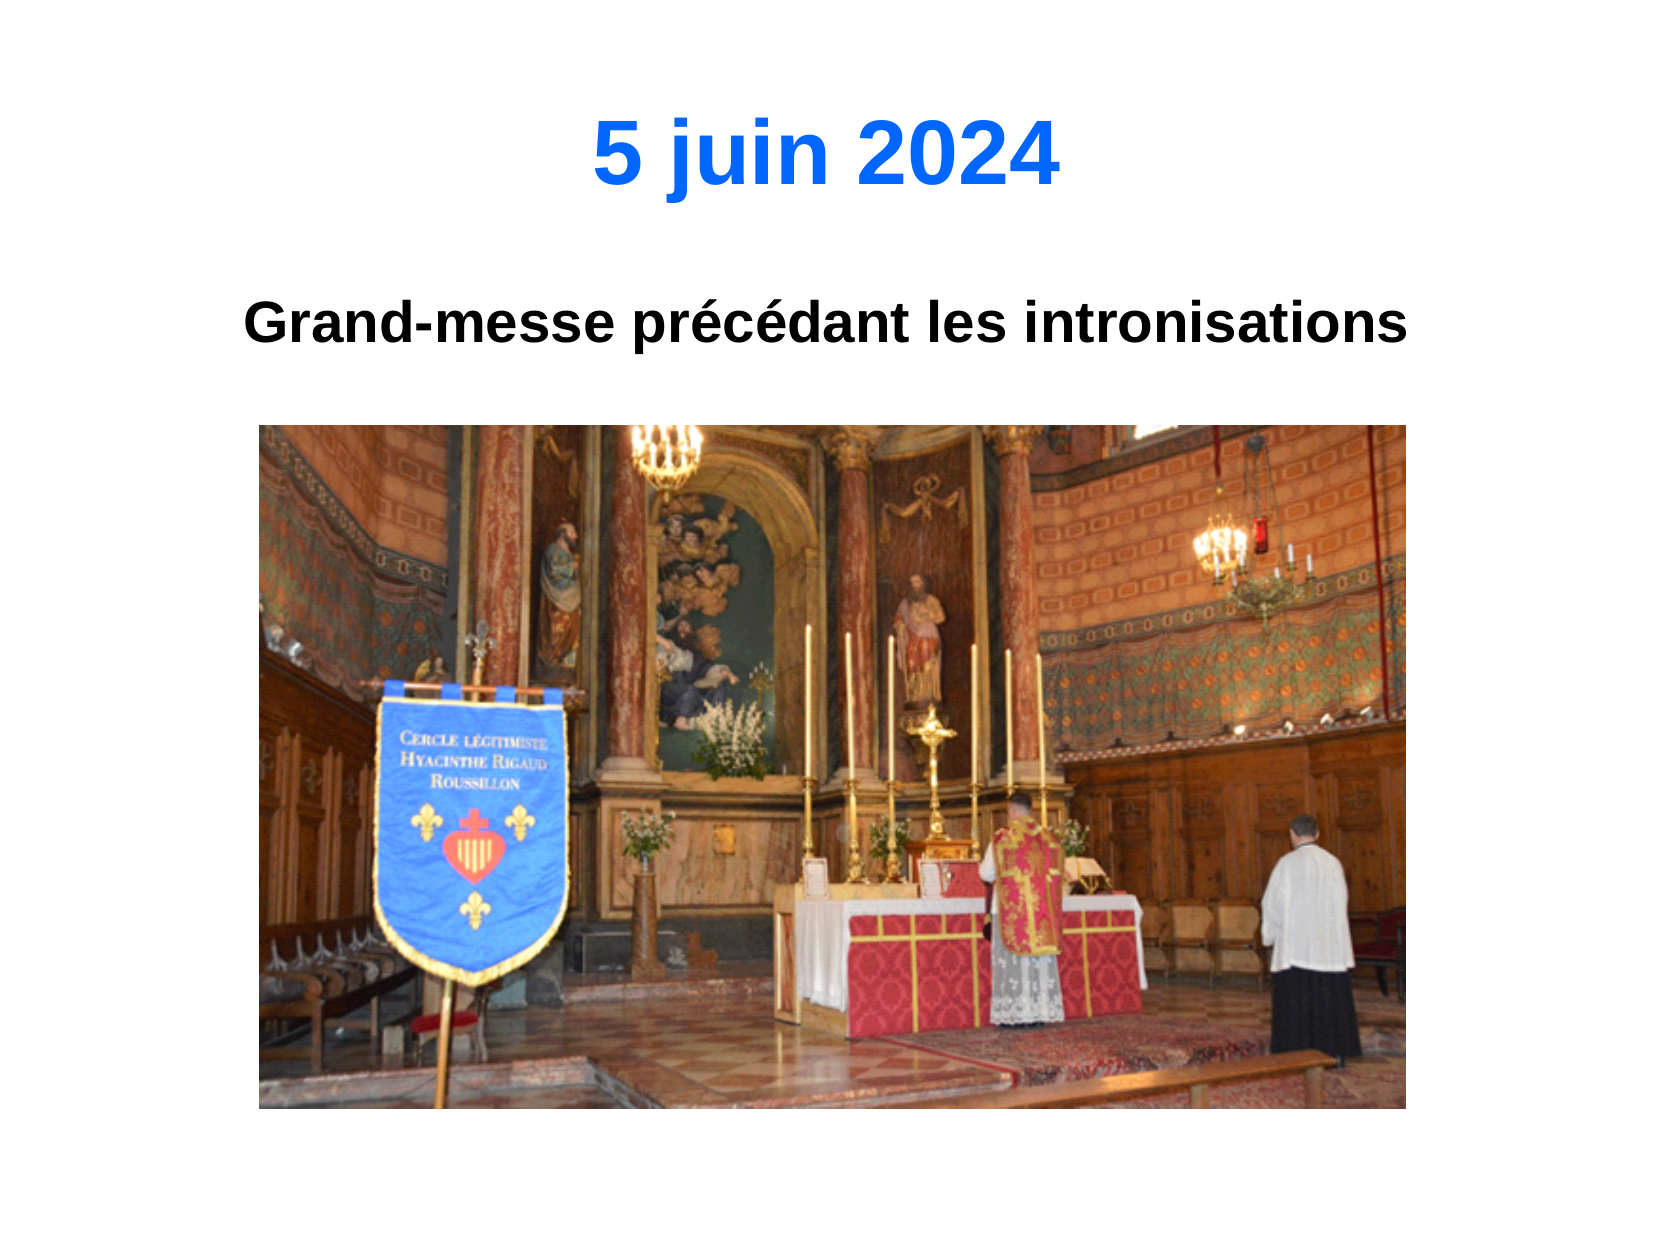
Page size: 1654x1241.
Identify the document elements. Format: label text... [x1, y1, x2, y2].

picture [259, 425, 1406, 1109]
title 5 juin 2024 [82, 49, 1571, 257]
list Grand-messe précédant les intronisations [82, 290, 1571, 1109]
